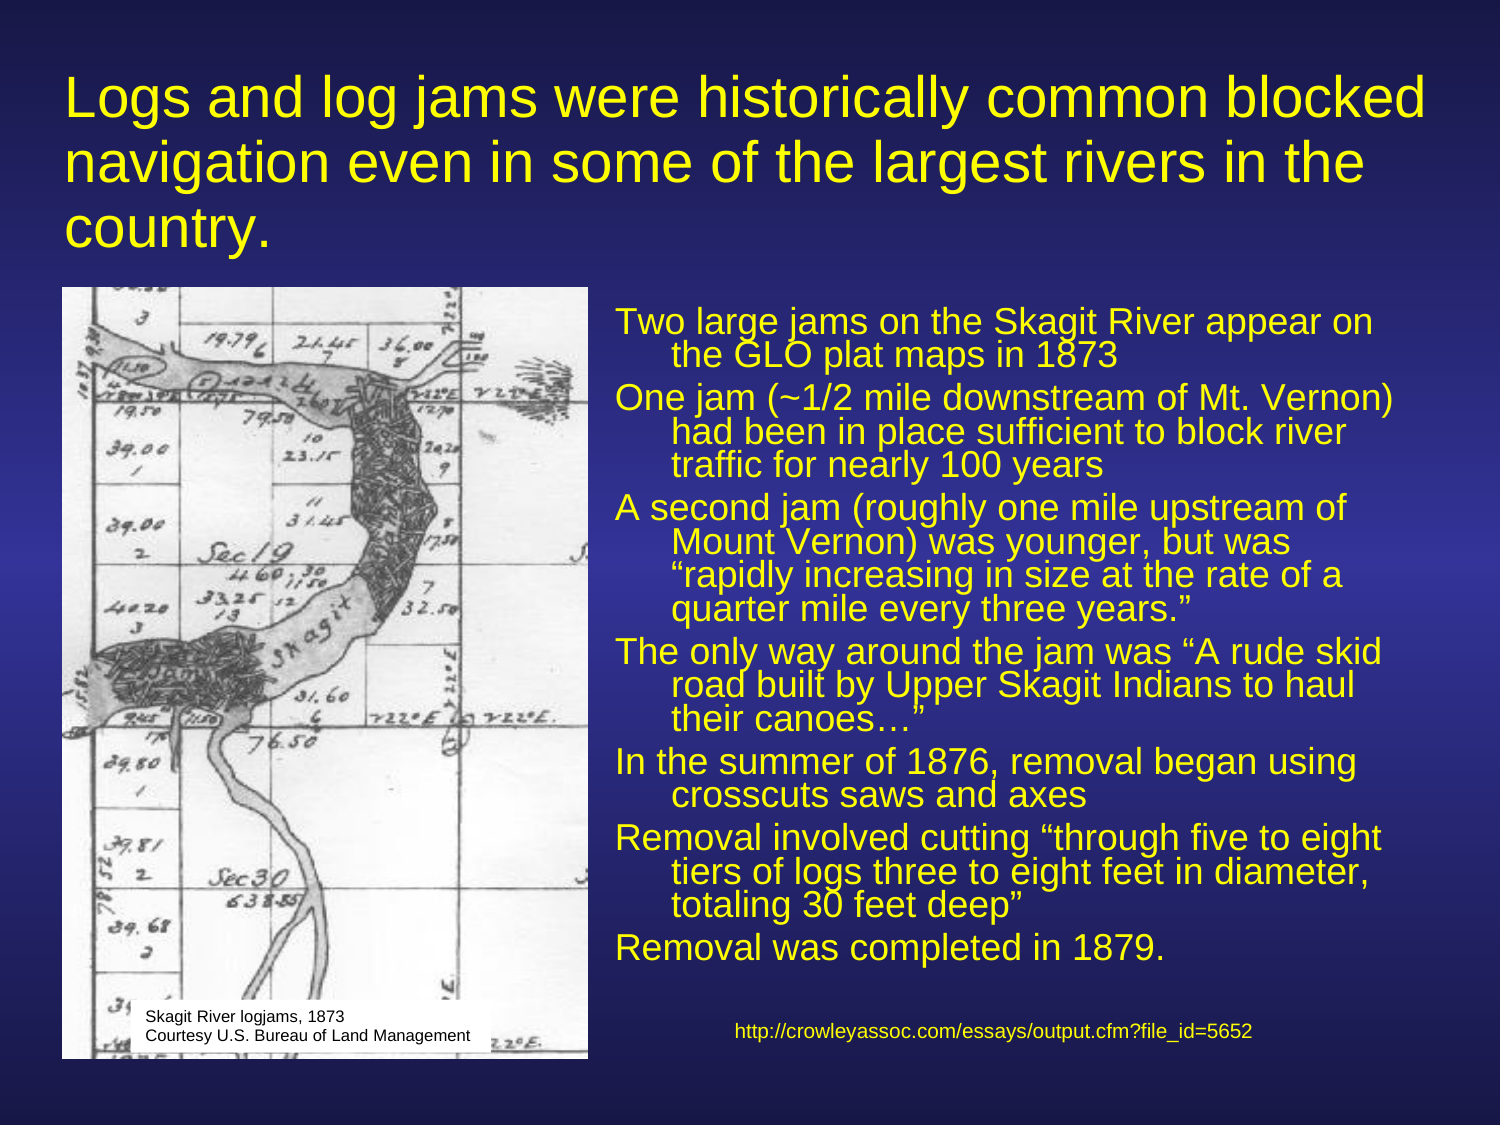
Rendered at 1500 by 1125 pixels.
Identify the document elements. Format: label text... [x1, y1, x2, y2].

text_box http://crowleyassoc.com/essays/output.cfm?file_id=5652 [719, 1012, 1268, 1052]
picture [62, 287, 588, 1059]
title Logs and log jams were historically common blocked navigation even in some of the largest rivers in the country. [50, 49, 1463, 276]
text_box Skagit River logjams, 1873 Courtesy U.S. Bureau of Land Management [130, 999, 491, 1053]
list Two large jams on the Skagit River appear on the GLO plat maps in 1873 One jam (~1/2 mile downstream of Mt. Vernon) had been in place sufficient to block river traffic for nearly 100 years A second jam (roughly one mile upstream of Mount Vernon) was younger, but was “rapidly increasing in size at the rate of a quarter mile every three years.” The only way around the jam was “A rude skid road built by Upper Skagit Indians to haul their canoes…” In the summer of 1876, removal began using crosscuts saws and axes Removal involved cutting “through five to eight tiers of logs three to eight feet in diameter, totaling 30 feet deep” Removal was completed in 1879. [600, 299, 1438, 1026]
